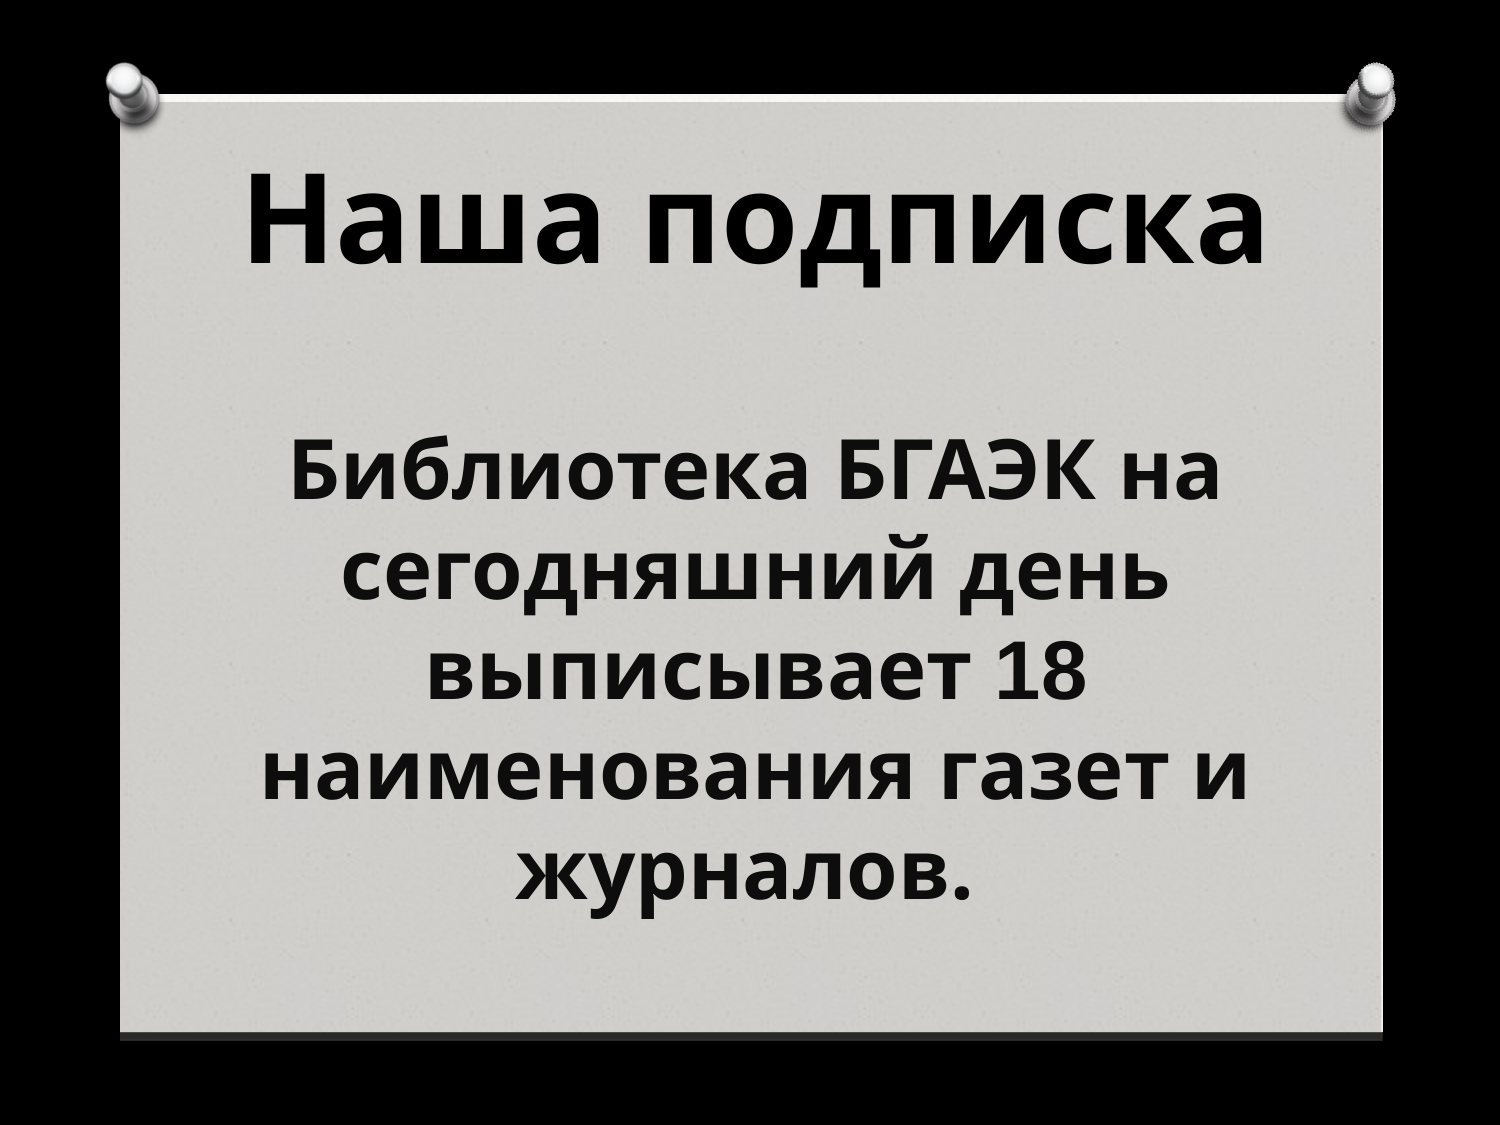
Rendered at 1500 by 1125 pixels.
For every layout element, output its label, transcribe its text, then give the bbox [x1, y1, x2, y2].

title Наша подписка [123, 113, 1388, 315]
list Библиотека БГАЭК на сегодняшний день выписывает 18 наименования газет и журналов. [171, 408, 1341, 1035]
